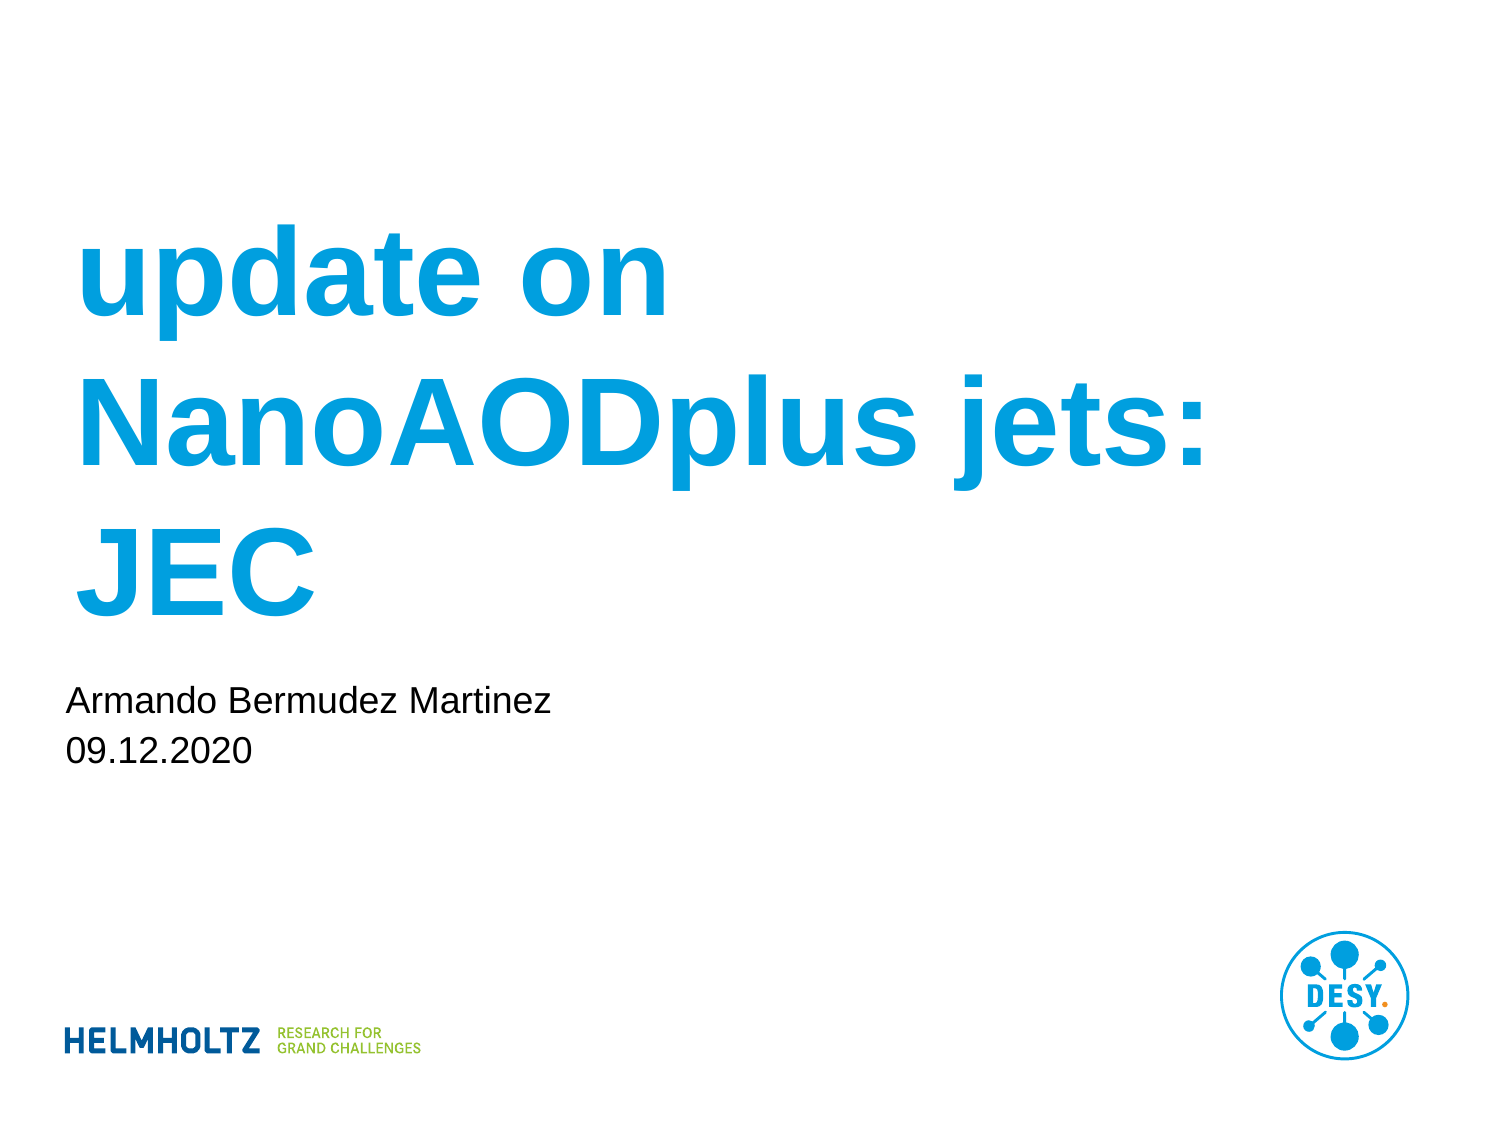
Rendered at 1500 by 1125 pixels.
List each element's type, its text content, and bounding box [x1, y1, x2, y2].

list Armando Bermudez Martinez 09.12.2020 [65, 672, 1436, 787]
title update on NanoAODplus jets: JEC [75, 190, 1446, 496]
